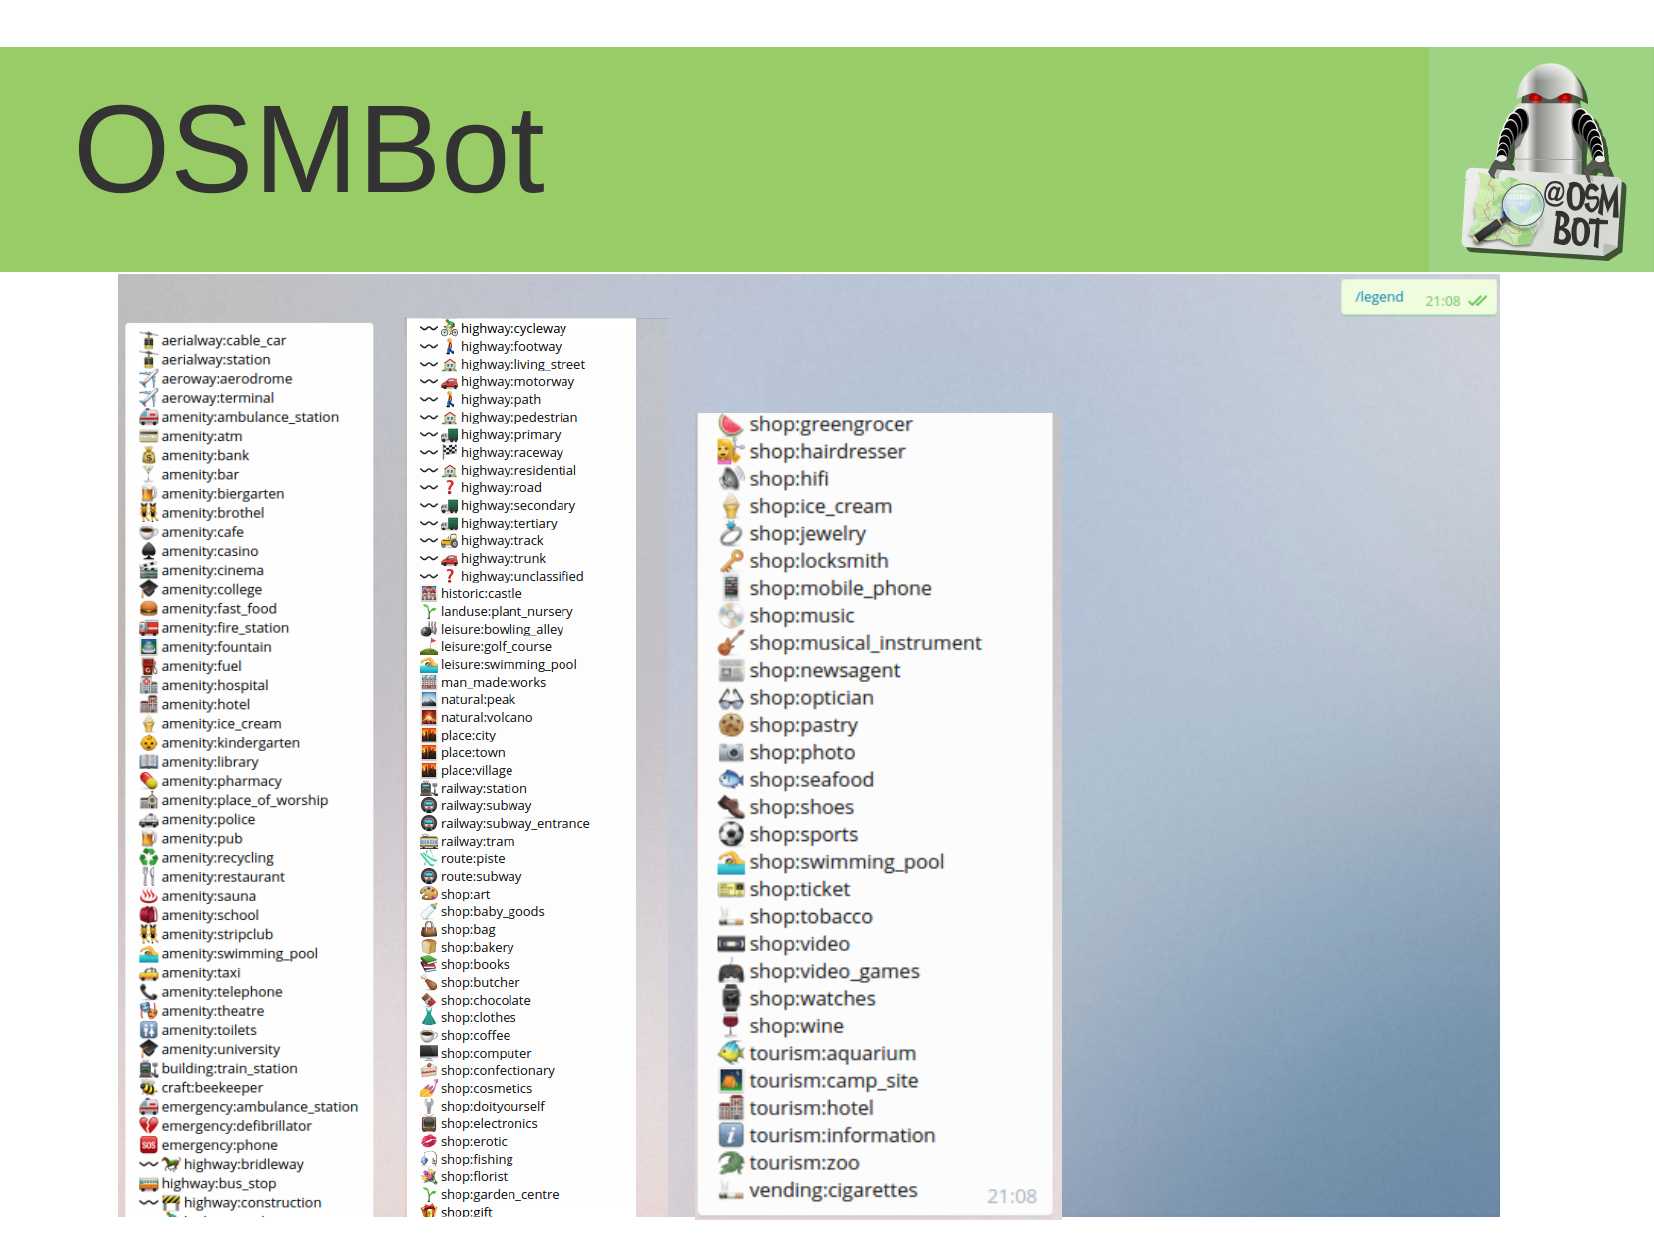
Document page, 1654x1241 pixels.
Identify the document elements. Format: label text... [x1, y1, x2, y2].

text_box OSMBot [59, 71, 1429, 227]
picture [118, 274, 1501, 1220]
picture [1429, 47, 1654, 272]
text_box [0, 47, 1429, 272]
